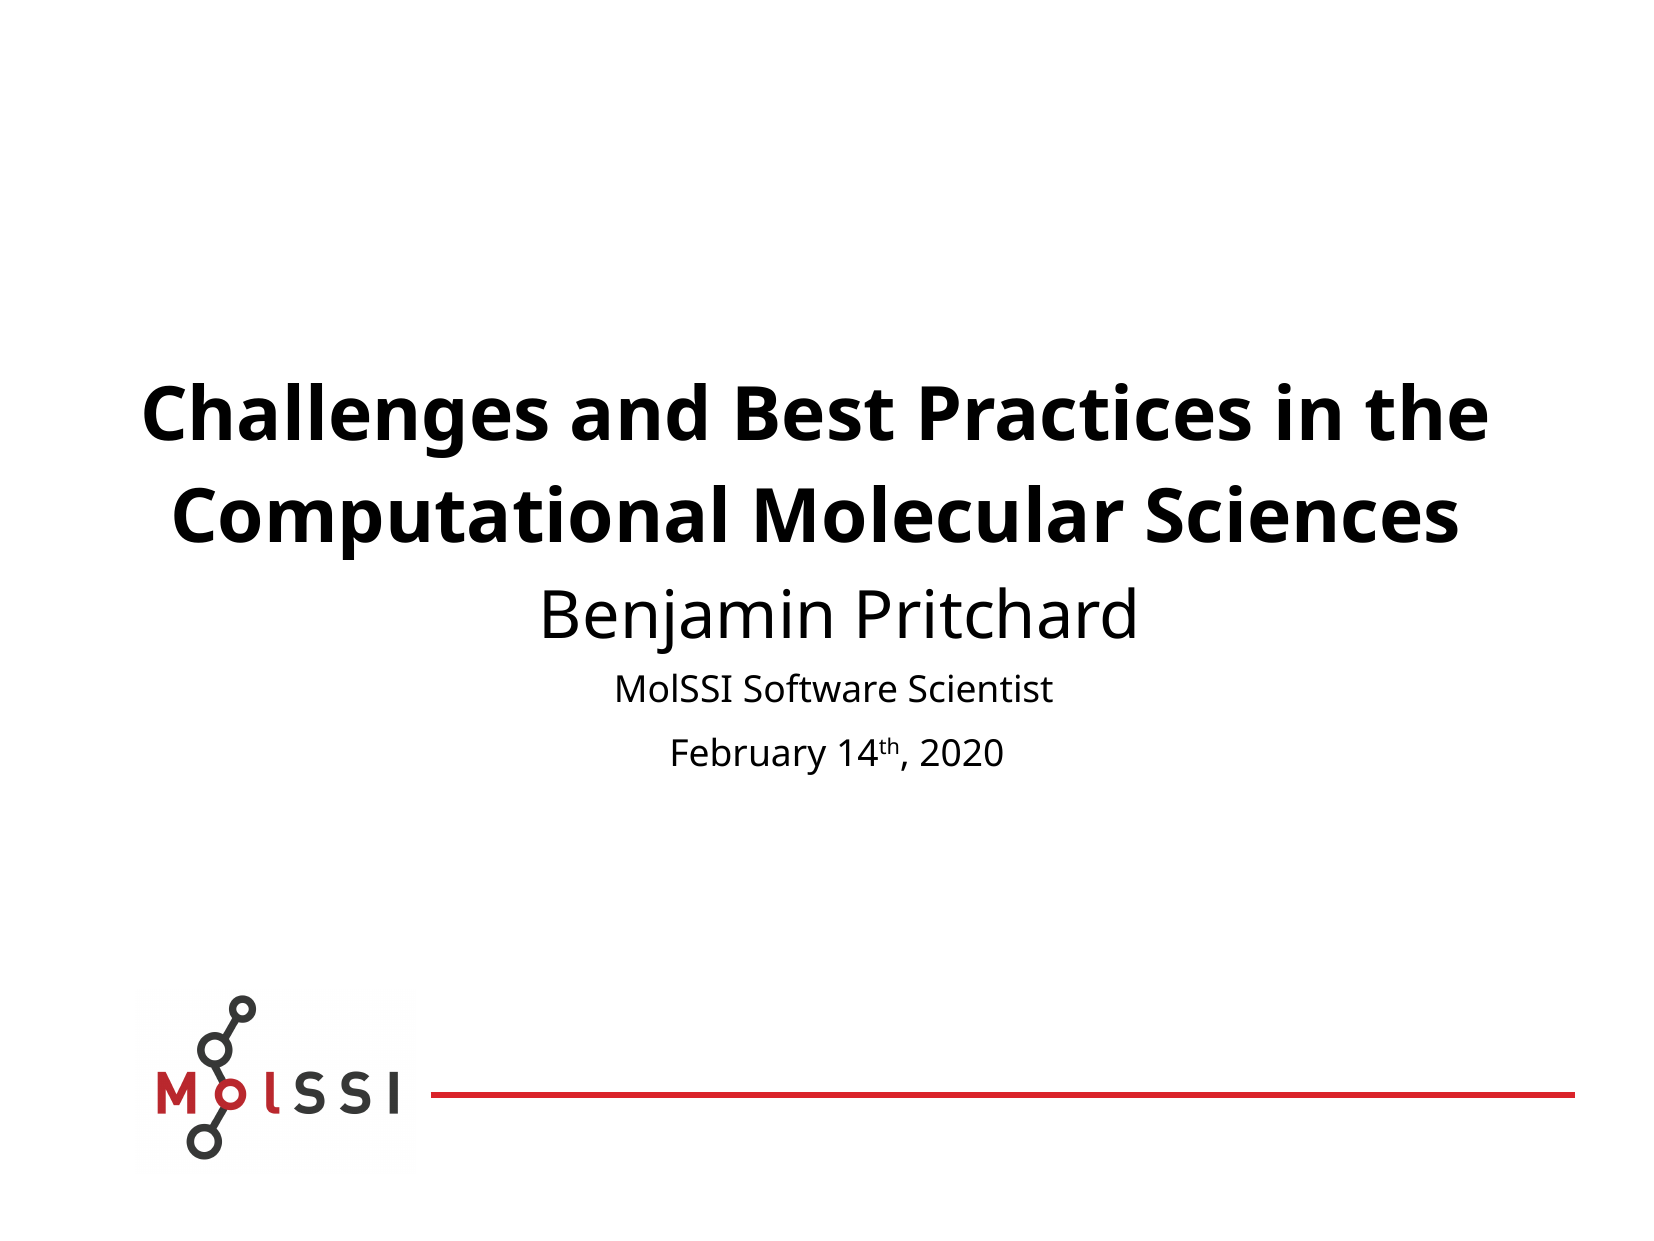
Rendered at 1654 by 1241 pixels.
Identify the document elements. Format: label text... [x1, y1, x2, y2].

picture [135, 989, 416, 1174]
text_box February 14th, 2020 [654, 721, 999, 785]
title Challenges and Best Practices in the Computational Molecular Sciences [71, 339, 1561, 585]
text_box MolSSI Software Scientist [599, 655, 1055, 721]
text_box Benjamin Pritchard [524, 560, 1130, 688]
